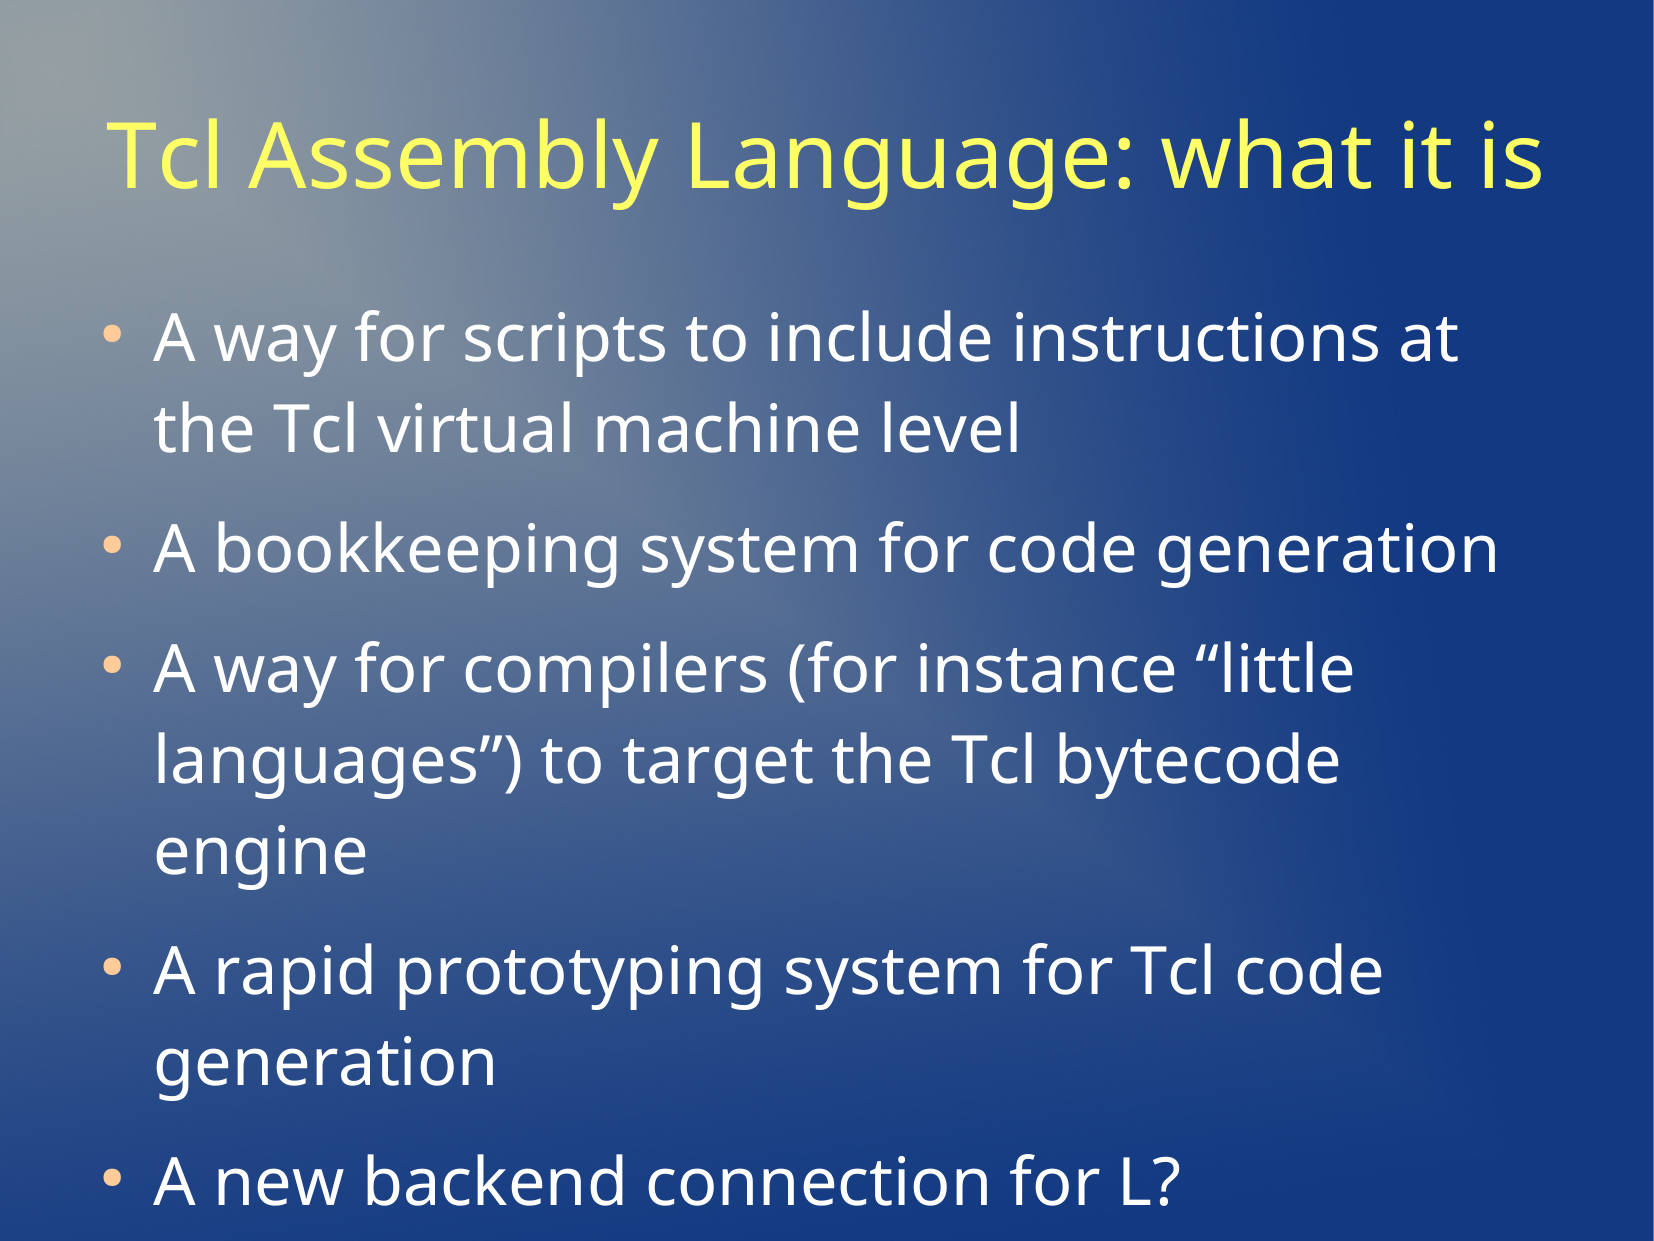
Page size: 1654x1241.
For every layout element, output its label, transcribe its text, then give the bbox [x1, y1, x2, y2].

list A way for scripts to include instructions at the Tcl virtual machine level A bookkeeping system for code generation A way for compilers (for instance “little languages”) to target the Tcl bytecode engine A rapid prototyping system for Tcl code generation A new backend connection for L? [82, 290, 1571, 1094]
picture [0, 0, 1654, 1241]
title Tcl Assembly Language: what it is [82, 56, 1571, 250]
